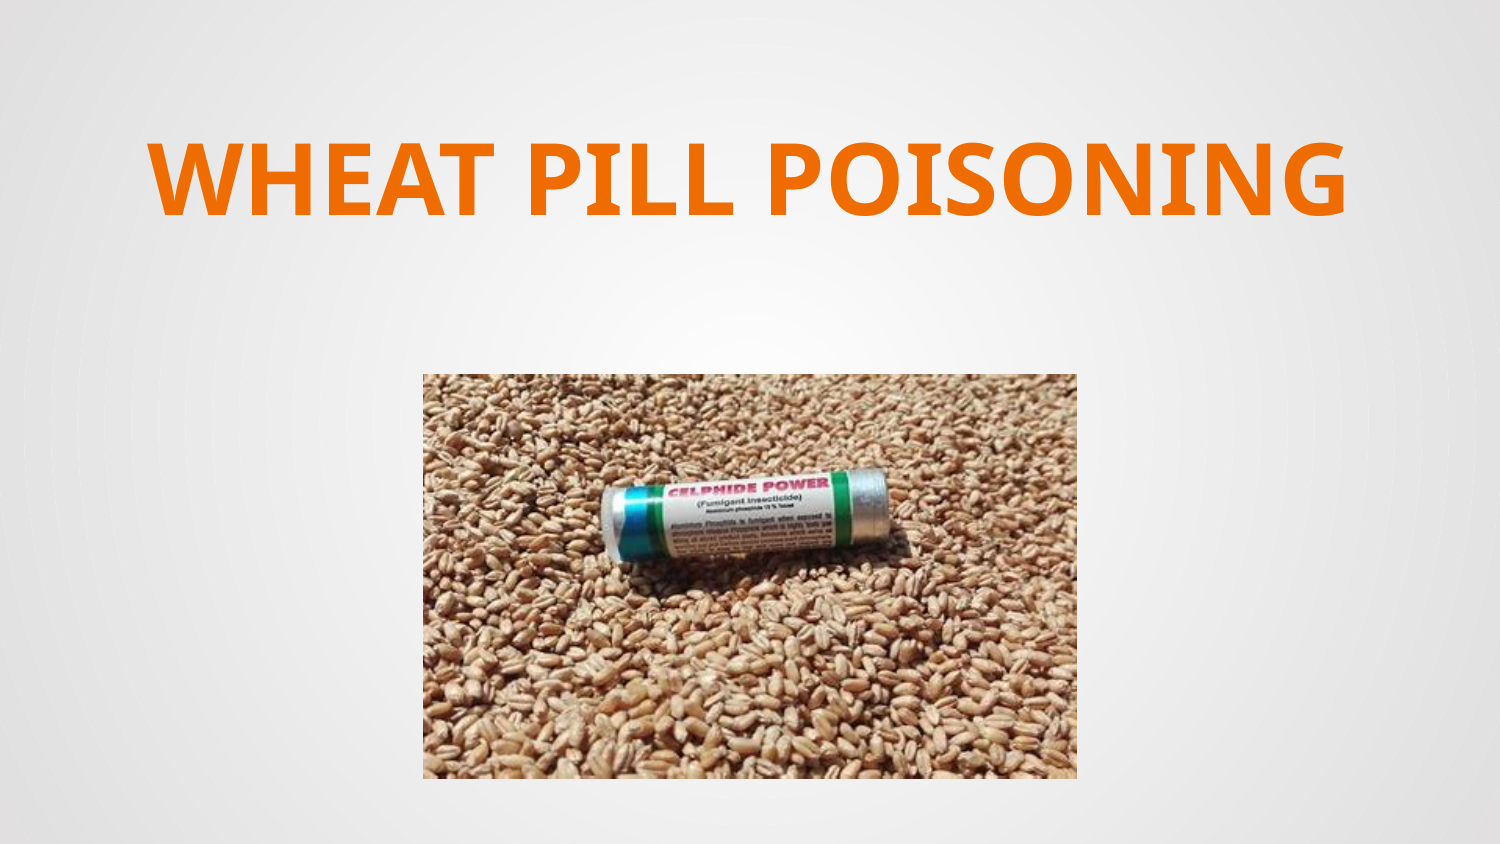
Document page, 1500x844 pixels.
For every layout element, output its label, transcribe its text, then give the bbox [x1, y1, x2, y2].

picture [423, 374, 1077, 779]
title WHEAT PILL POISONING [47, 0, 1453, 448]
